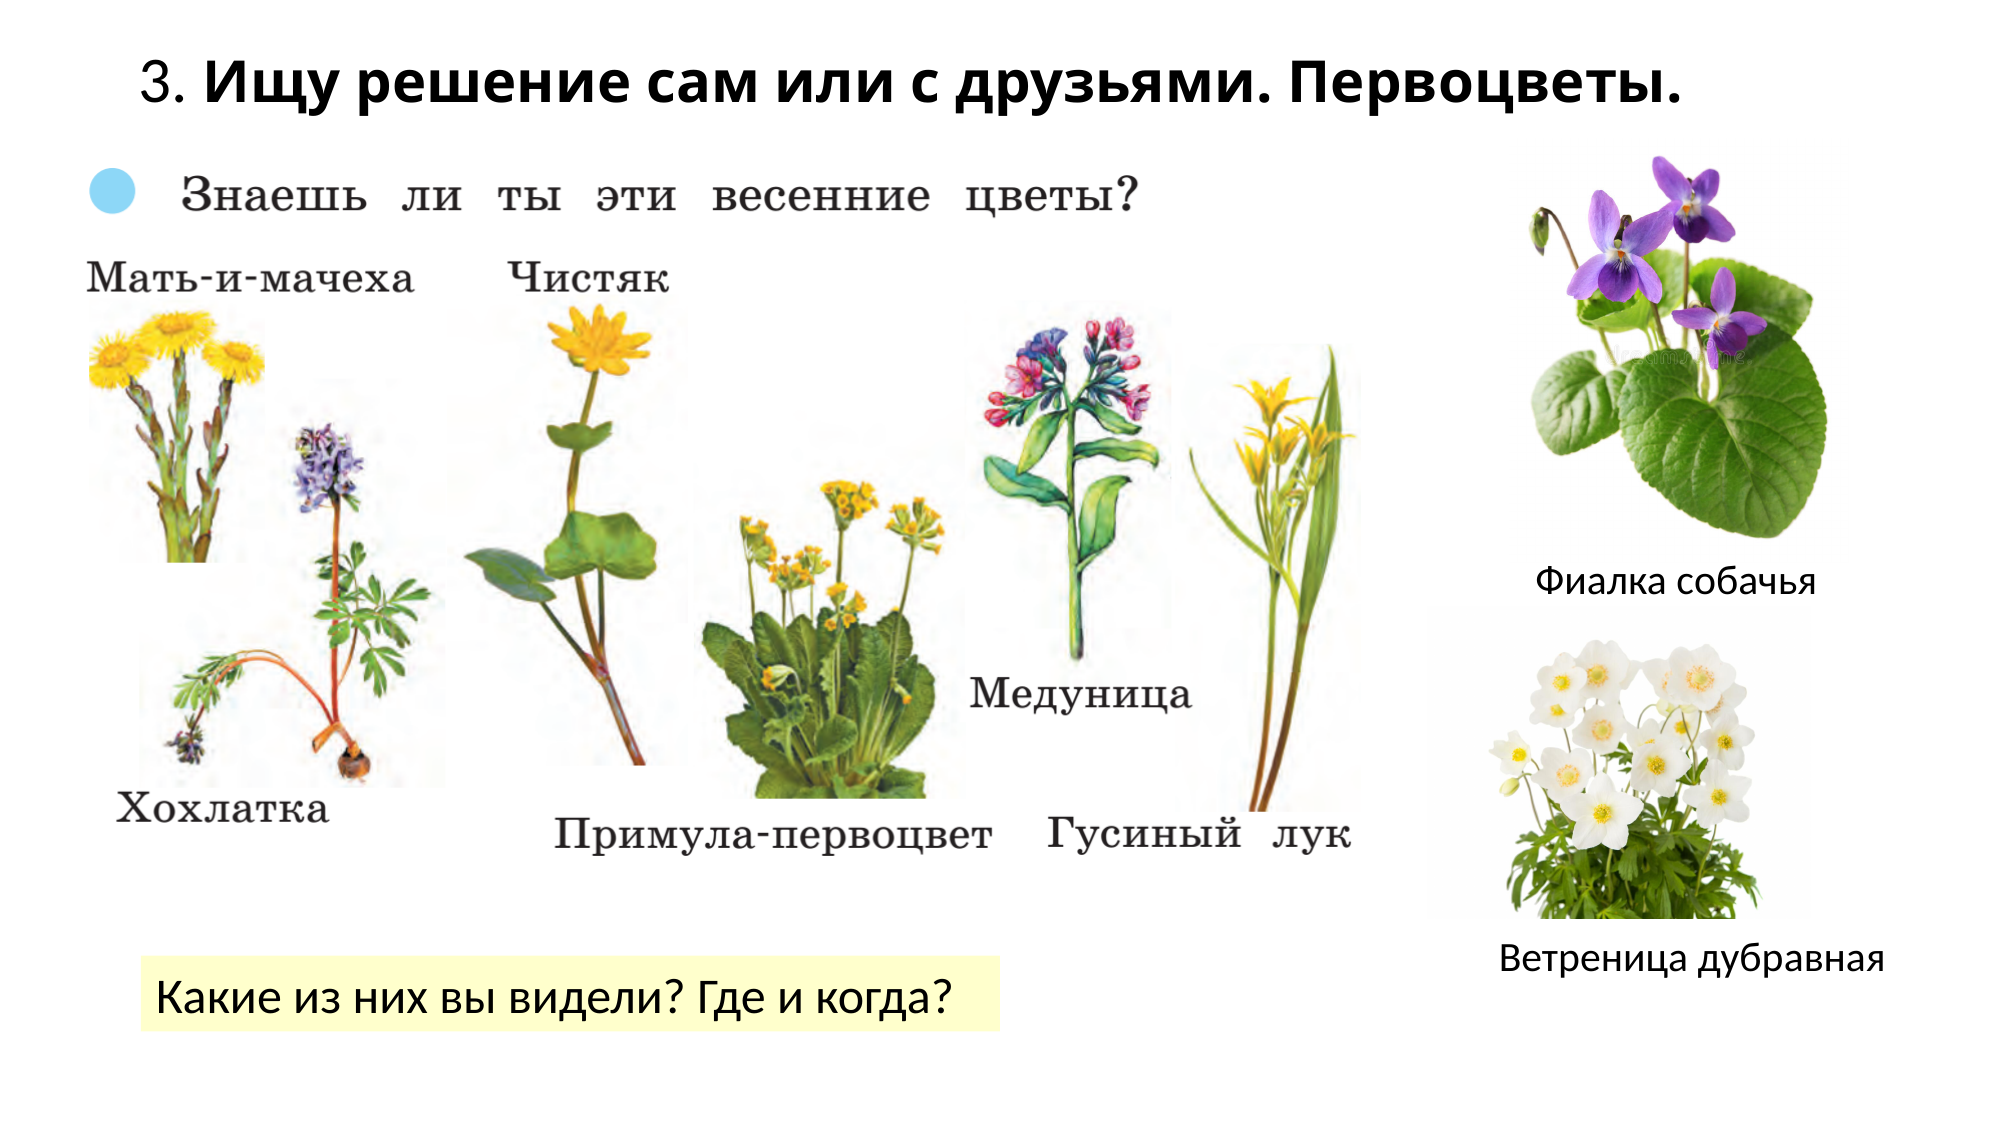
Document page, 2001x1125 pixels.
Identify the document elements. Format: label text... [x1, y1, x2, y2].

picture [1509, 138, 1849, 563]
title 3. Ищу решение сам или с друзьями. Первоцветы. [123, 38, 1849, 125]
text_box Какие из них вы видели? Где и когда? [140, 955, 1000, 1032]
text_box Фиалка собачья [1520, 545, 1845, 612]
picture [1427, 606, 1811, 919]
text_box Ветреница дубравная [1483, 922, 1915, 989]
picture [24, 163, 1401, 876]
